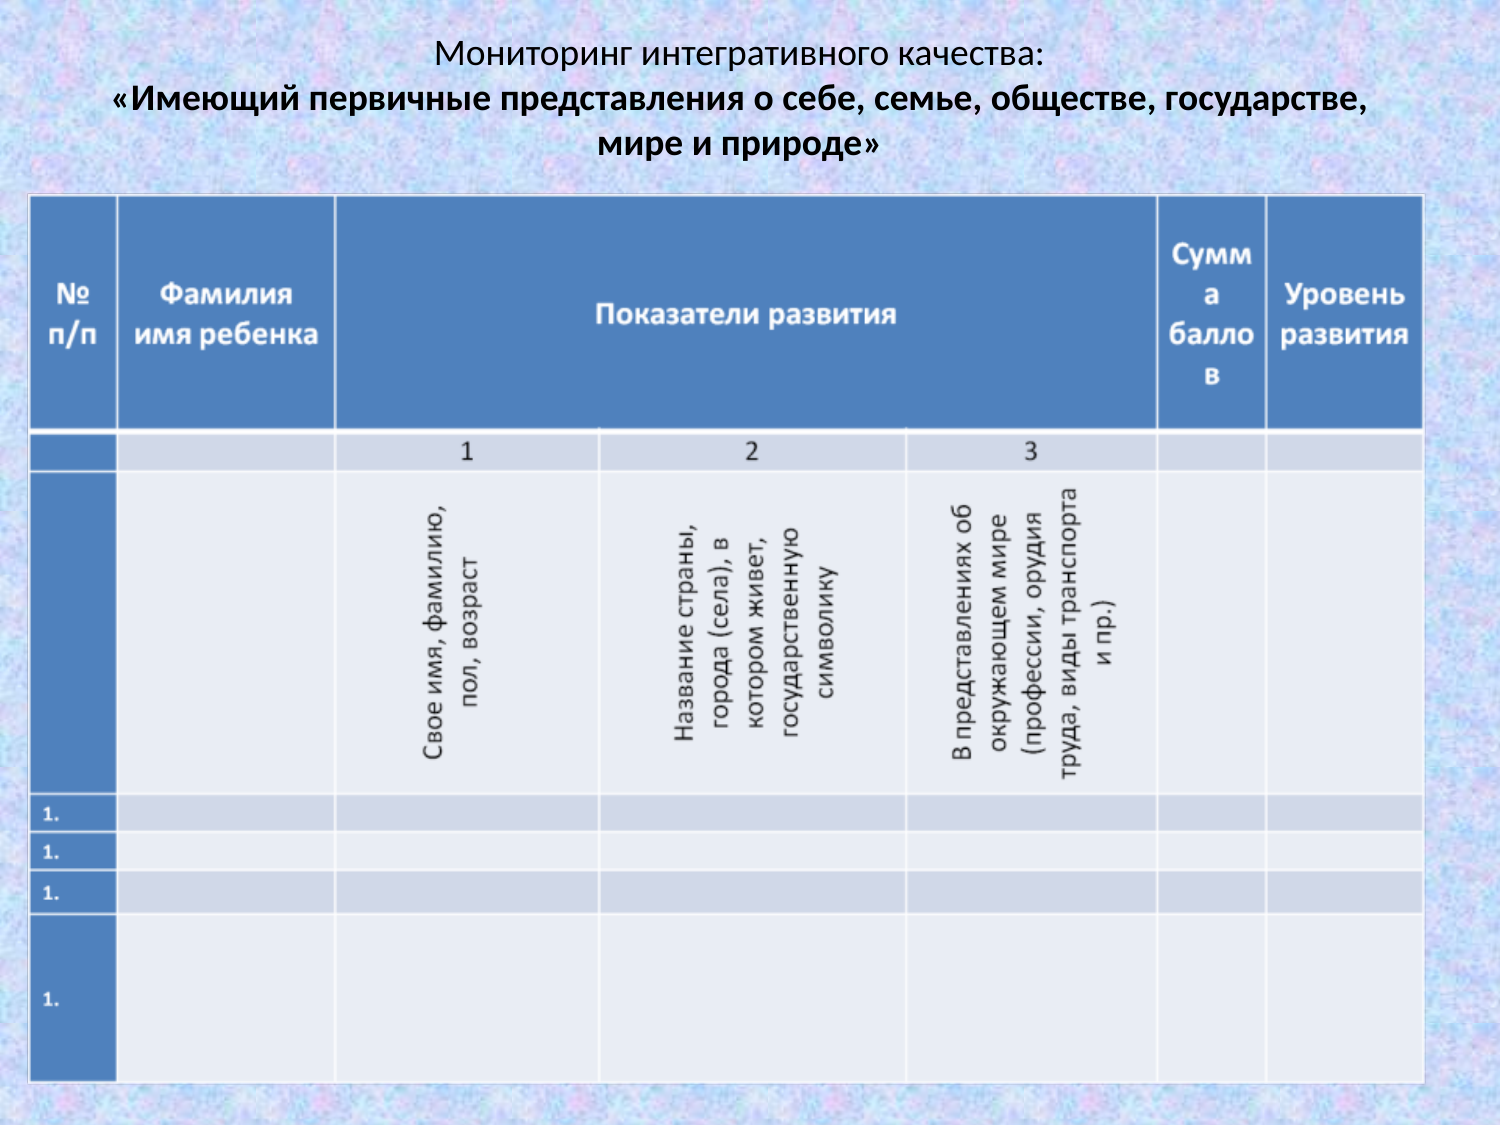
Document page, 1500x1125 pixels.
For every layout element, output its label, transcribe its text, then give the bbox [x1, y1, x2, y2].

title Мониторинг интегративного качества: «Имеющий первичные представления о себе, семье, обществе, государстве, мире и природе» [64, 19, 1415, 173]
picture [17, 184, 1435, 1094]
